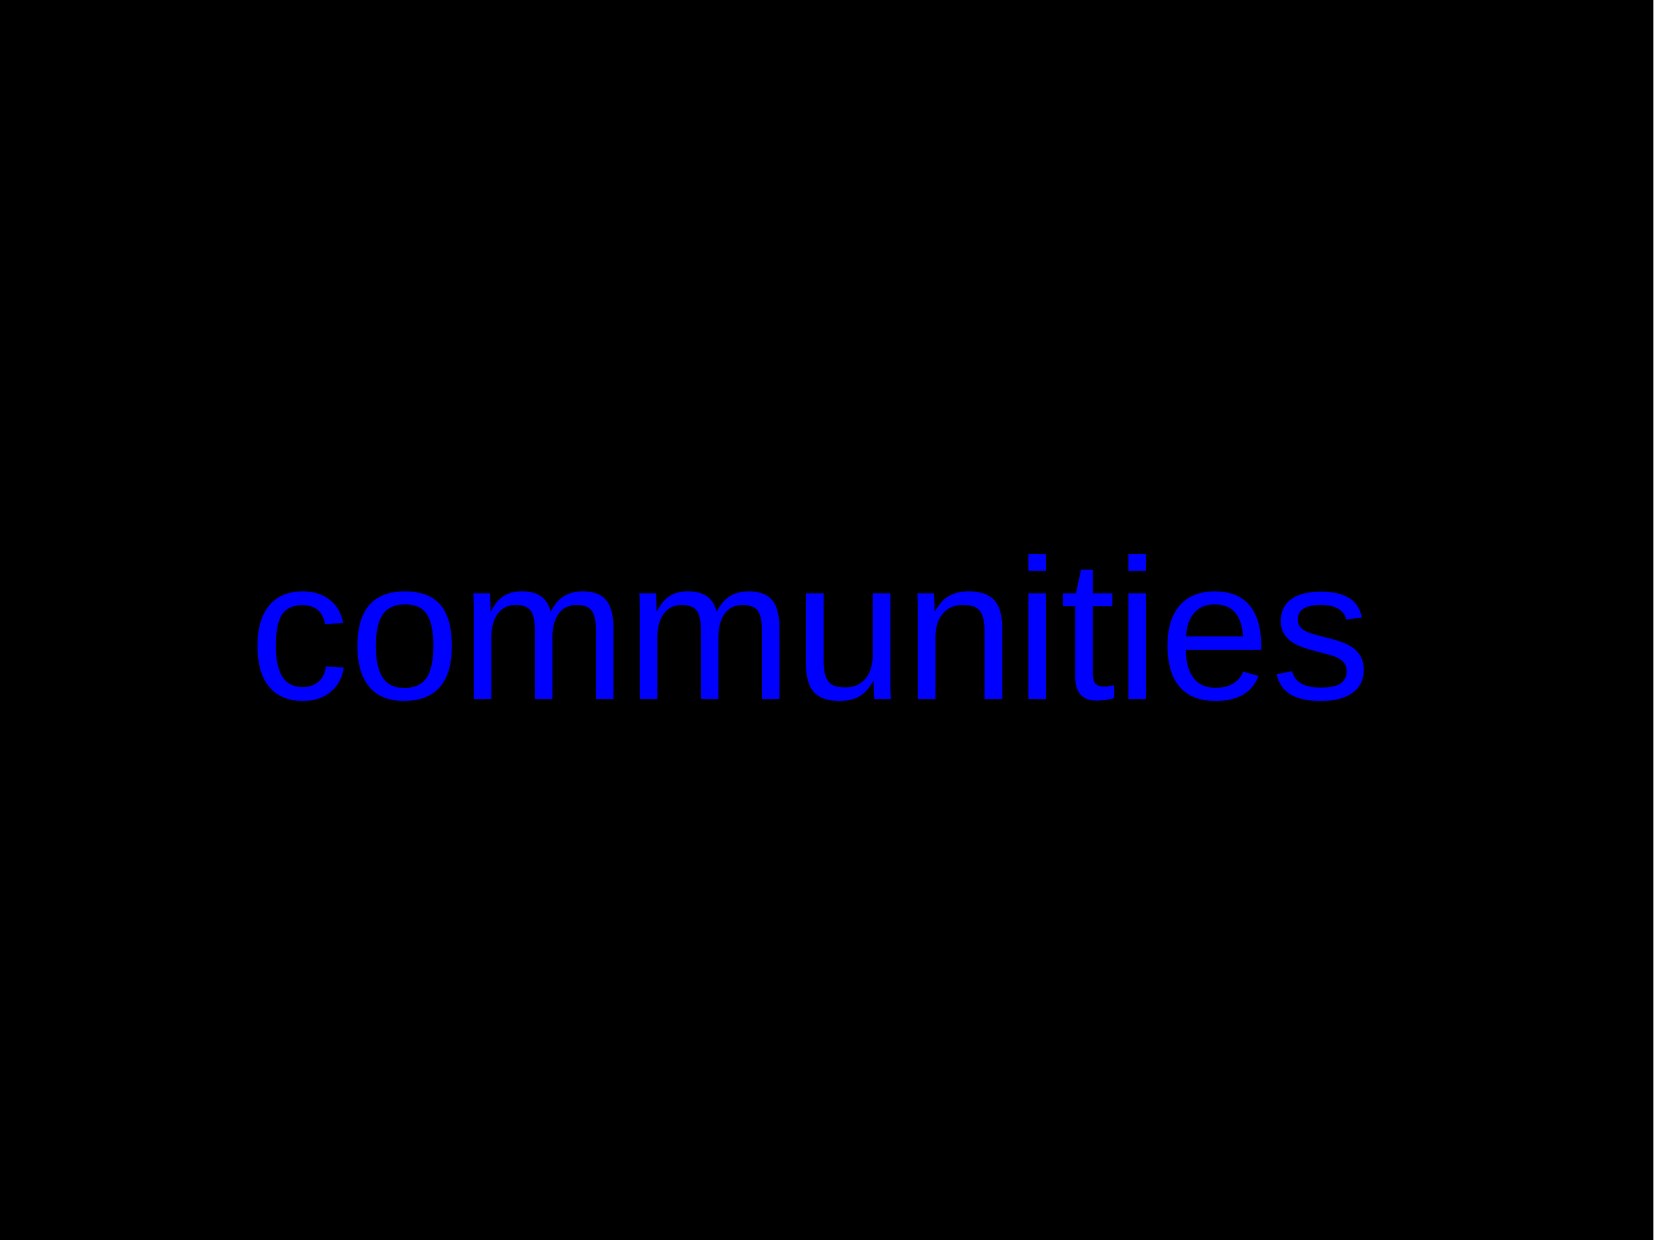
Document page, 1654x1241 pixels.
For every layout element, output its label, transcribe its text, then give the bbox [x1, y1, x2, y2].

text_box communities [234, 511, 1388, 751]
